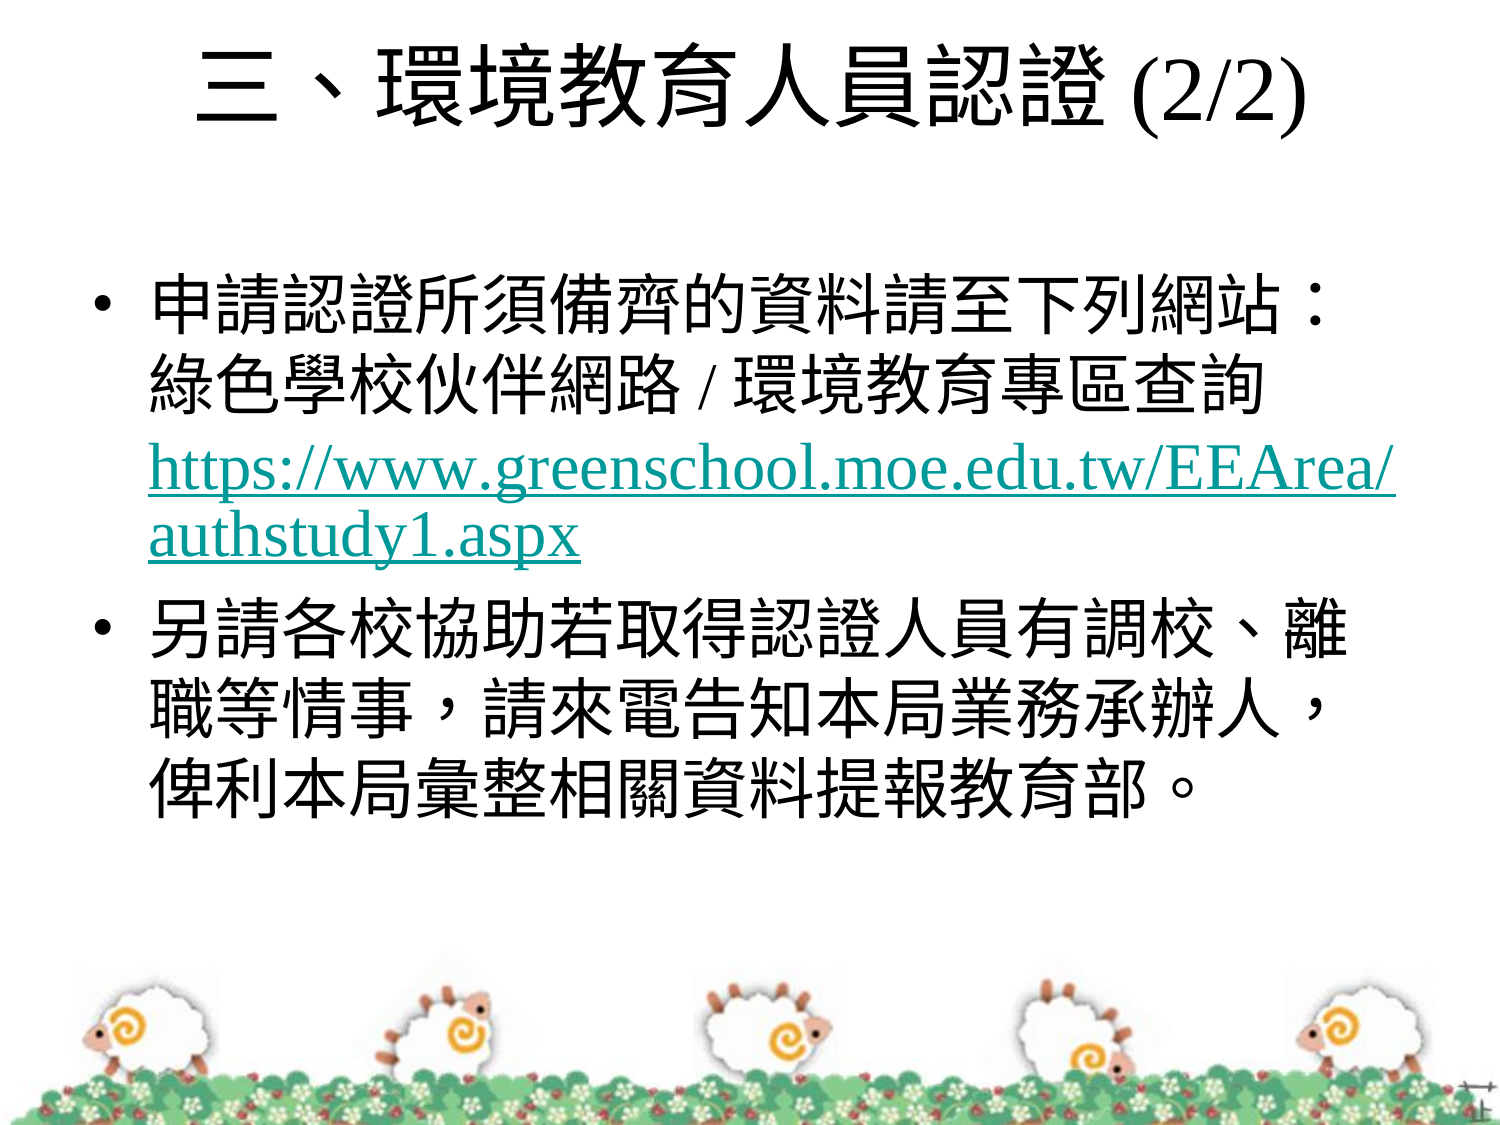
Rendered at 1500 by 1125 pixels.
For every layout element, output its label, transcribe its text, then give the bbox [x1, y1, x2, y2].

list 申請認證所須備齊的資料請至下列網站：綠色學校伙伴網路/環境教育專區查詢https://www.greenschool.moe.edu.tw/EEArea/authstudy1.aspx 另請各校協助若取得認證人員有調校、離職等情事，請來電告知本局業務承辦人，俾利本局彙整相關資料提報教育部。 [76, 255, 1427, 998]
picture [0, 645, 1500, 1125]
title 三、環境教育人員認證(2/2) [75, 45, 1426, 233]
